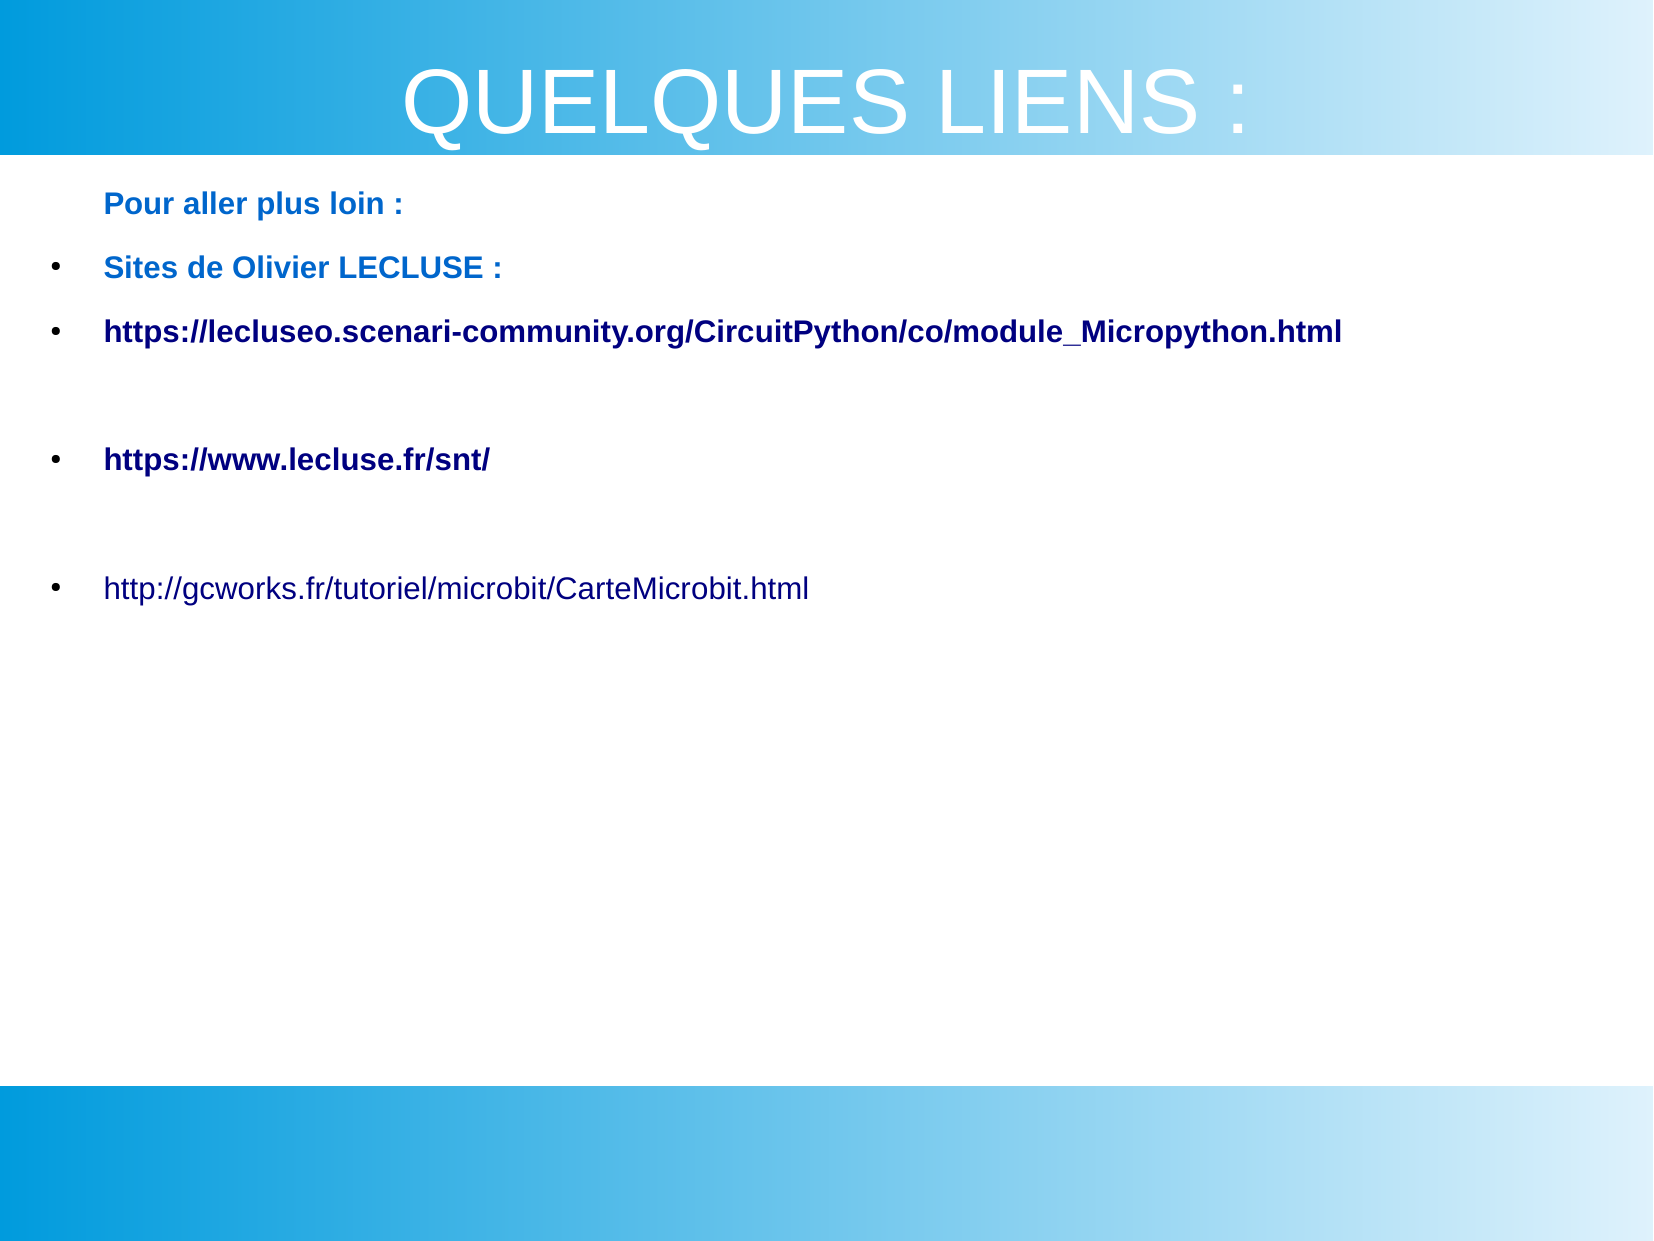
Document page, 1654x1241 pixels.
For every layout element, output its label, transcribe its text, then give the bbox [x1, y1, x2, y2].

title QUELQUES LIENS : [82, 49, 1571, 155]
list Pour aller plus loin : Sites de Olivier LECLUSE : https://lecluseo.scenari-community.org/CircuitPython/co/module_Micropython.html https://www.lecluse.fr/snt/ http://gcworks.fr/tutoriel/microbit/CarteMicrobit.html [32, 186, 1605, 1042]
